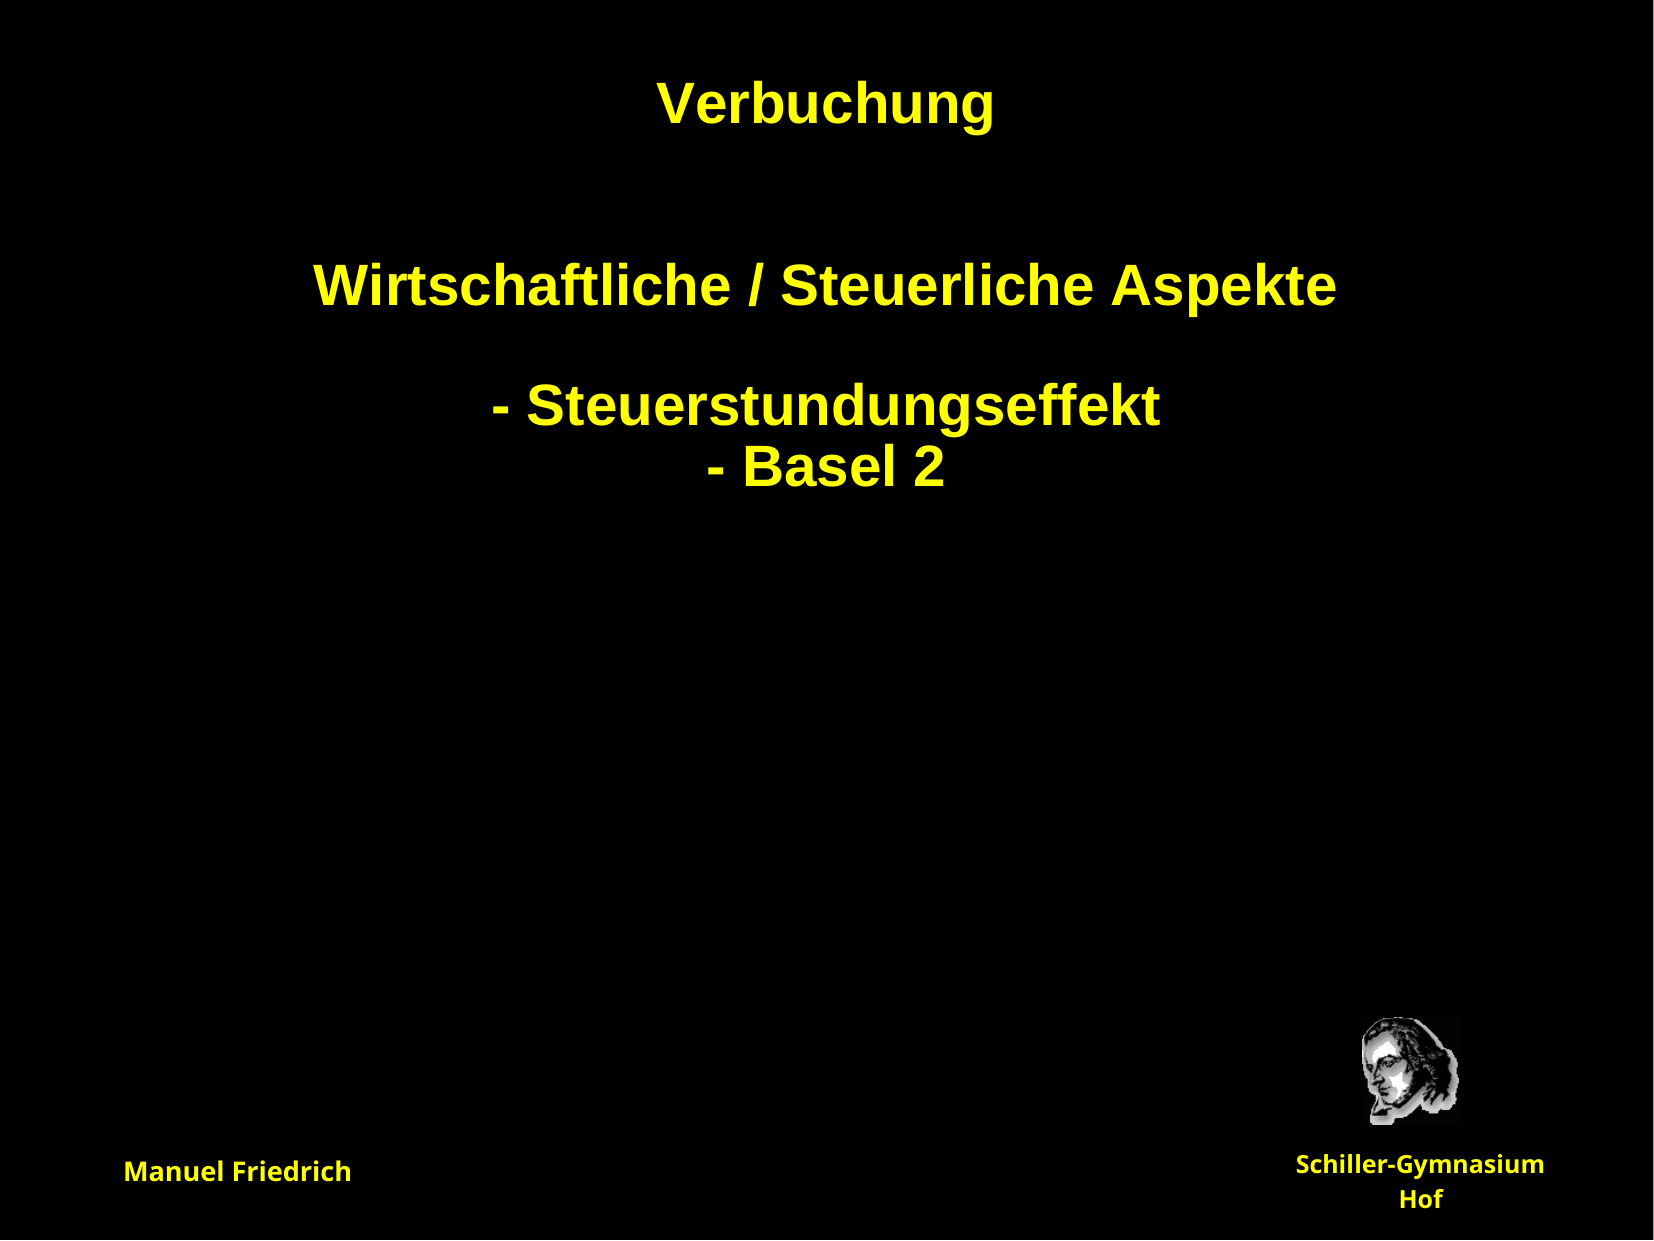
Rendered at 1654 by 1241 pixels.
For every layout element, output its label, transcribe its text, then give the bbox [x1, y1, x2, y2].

picture [1362, 1017, 1459, 1126]
text_box Verbuchung Wirtschaftliche / Steuerliche Aspekte - Steuerstundungseffekt - Basel 2 [313, 75, 1340, 620]
text_box Schiller-Gymnasium Hof [1295, 1145, 1546, 1216]
text_box Manuel Friedrich [123, 1151, 353, 1191]
